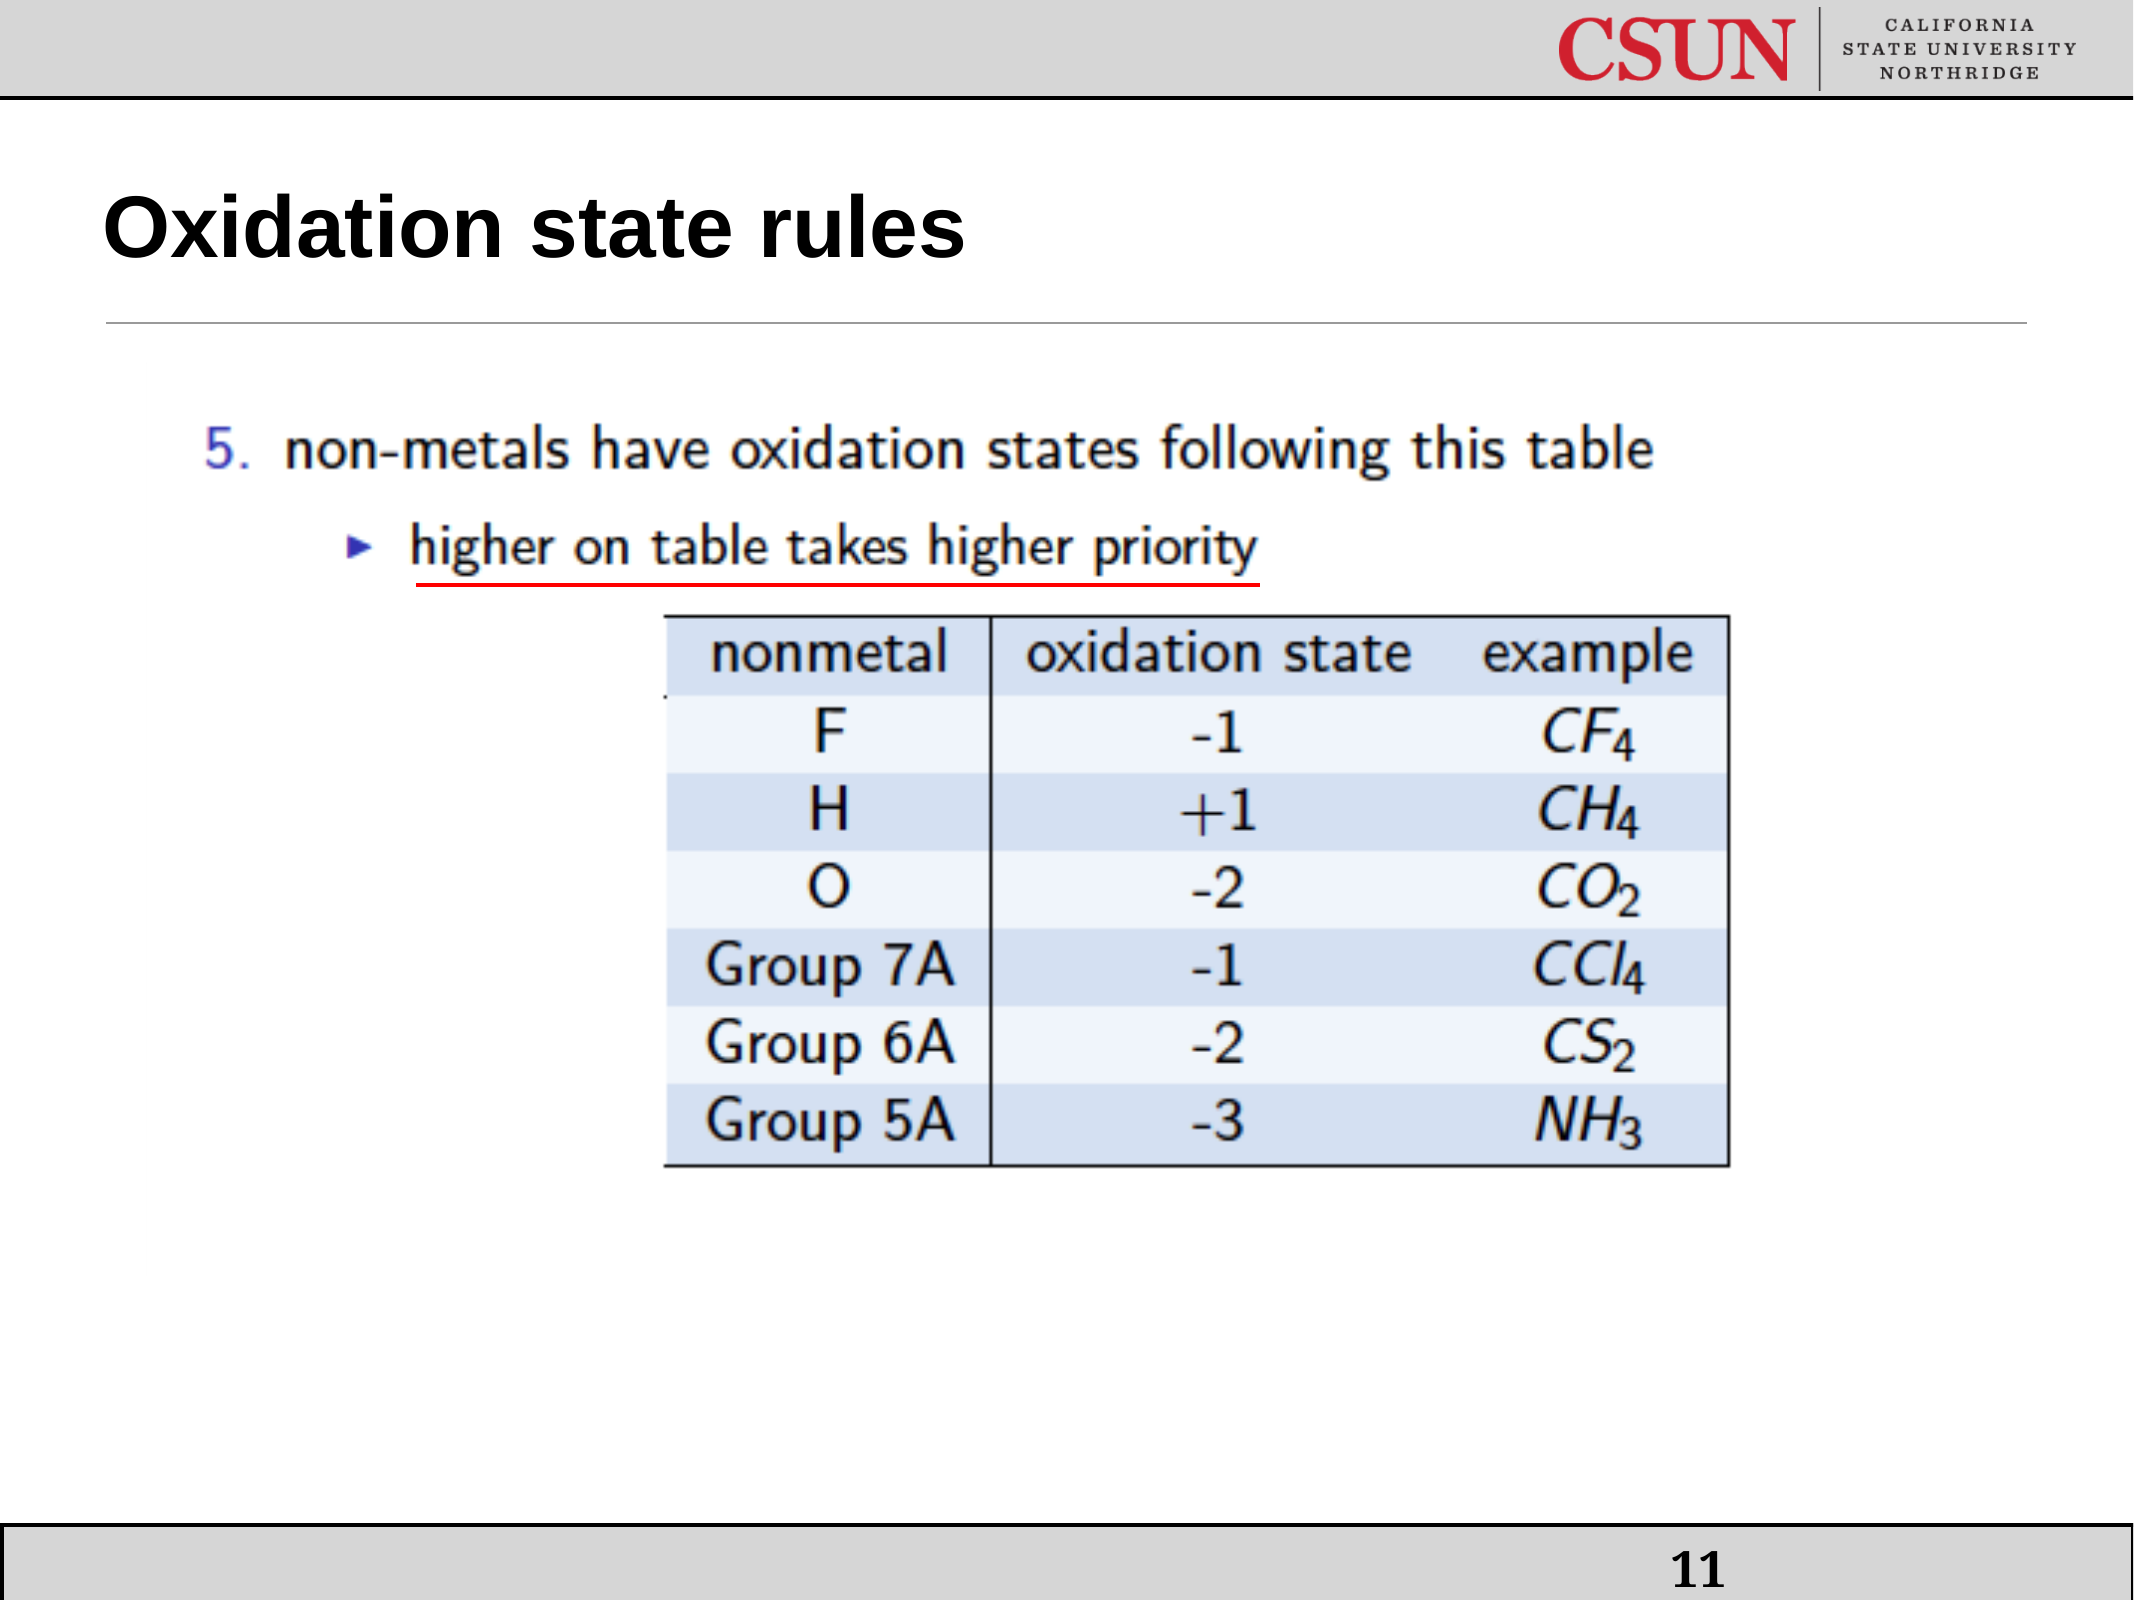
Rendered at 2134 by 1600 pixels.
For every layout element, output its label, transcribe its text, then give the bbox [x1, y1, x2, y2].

picture [145, 362, 1788, 1276]
title Oxidation state rules [93, 104, 2040, 284]
picture [1559, 7, 2076, 91]
